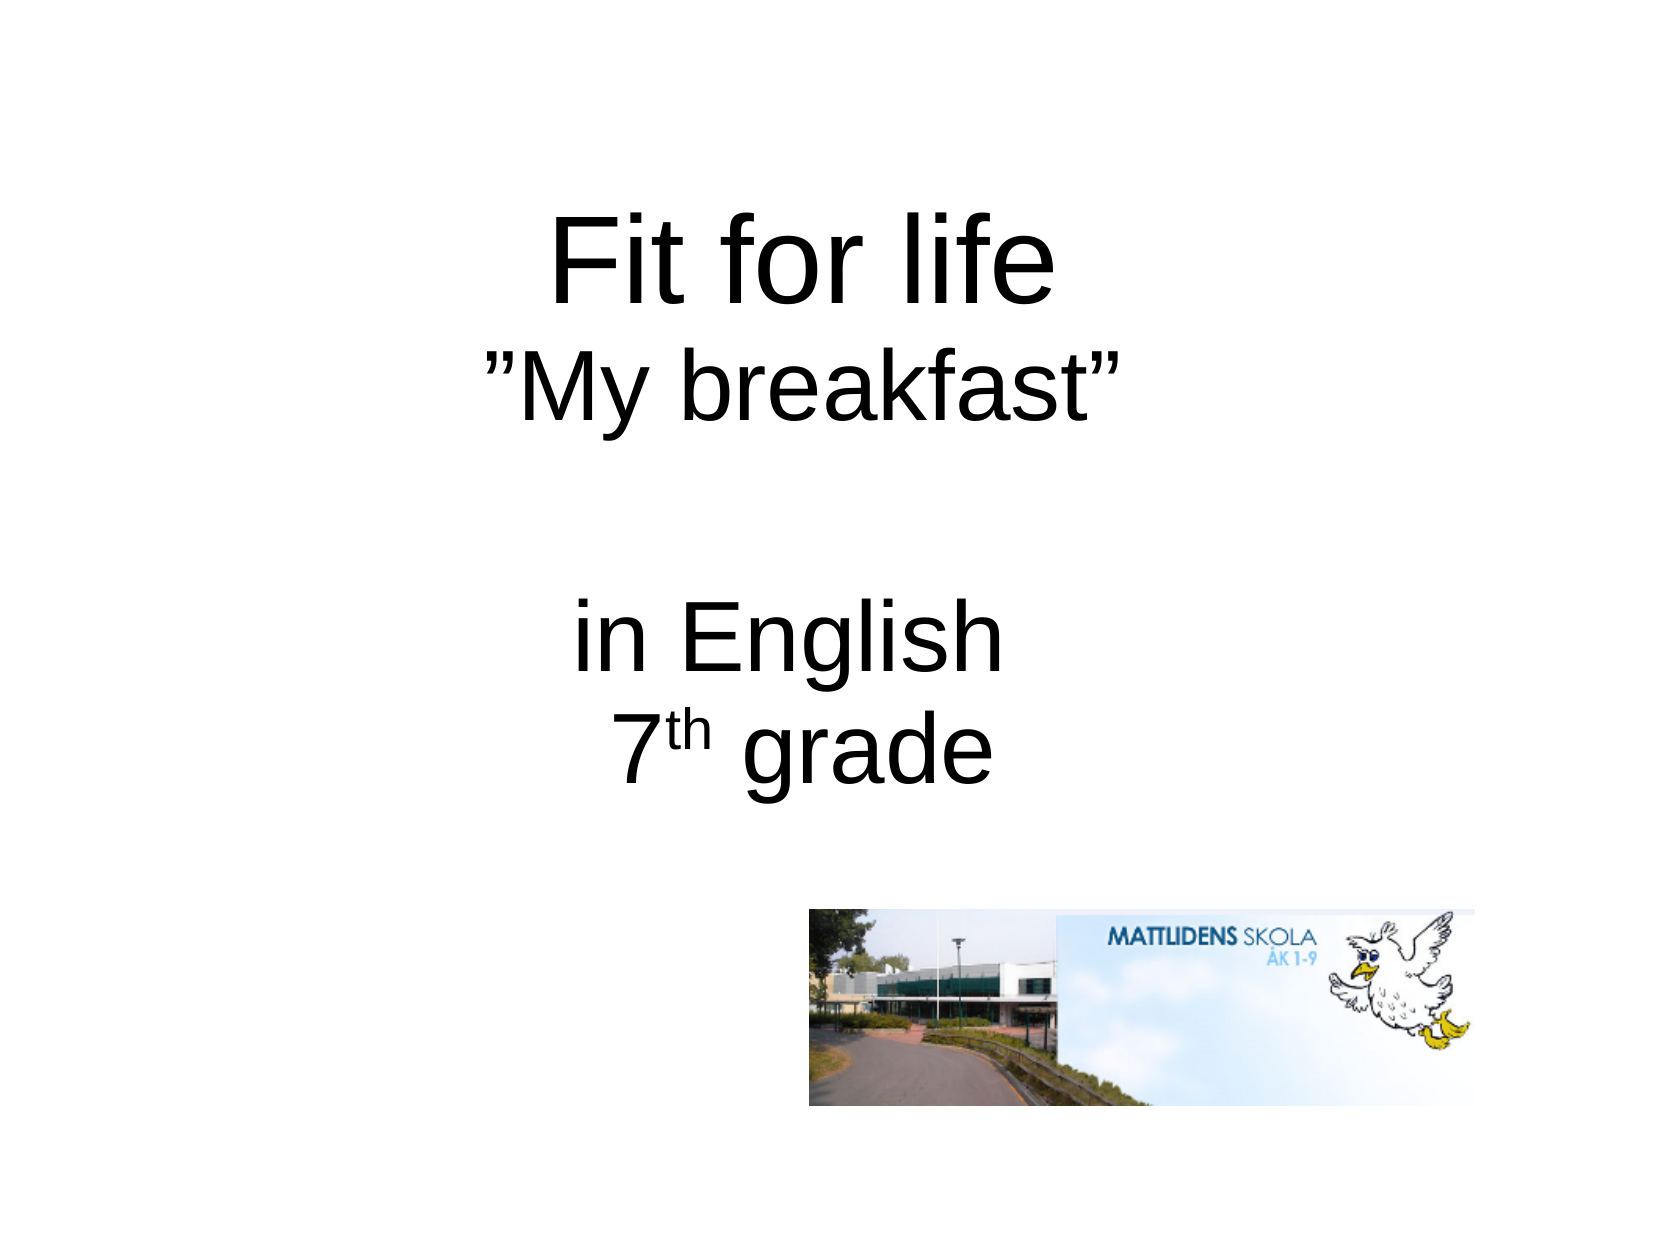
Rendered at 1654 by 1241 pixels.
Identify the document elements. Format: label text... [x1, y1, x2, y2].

title Fit for life ”My breakfast” in English 7th grade [59, 188, 1548, 807]
picture [809, 909, 1475, 1106]
